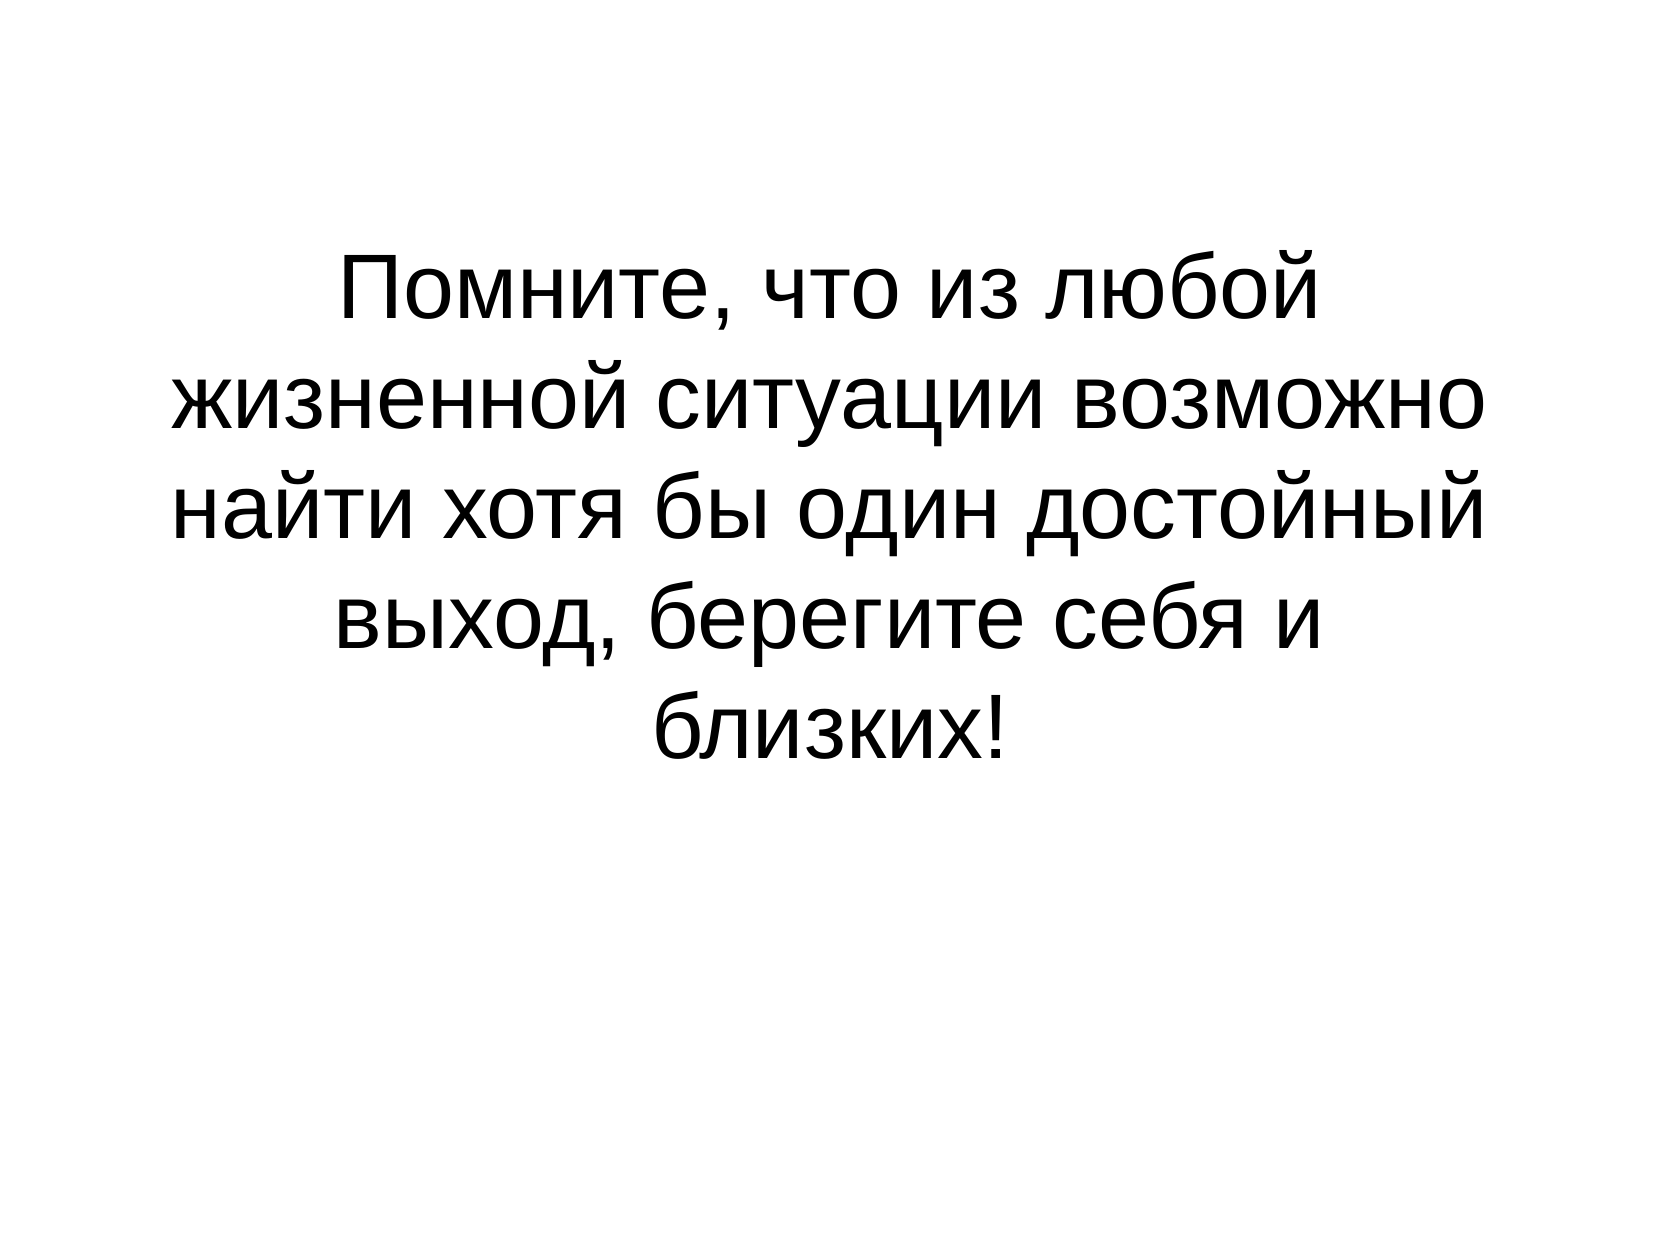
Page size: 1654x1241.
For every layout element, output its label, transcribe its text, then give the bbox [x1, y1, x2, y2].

title Помните, что из любой жизненной ситуации возможно найти хотя бы один достойный выход, берегите себя и близких! [130, 158, 1531, 847]
